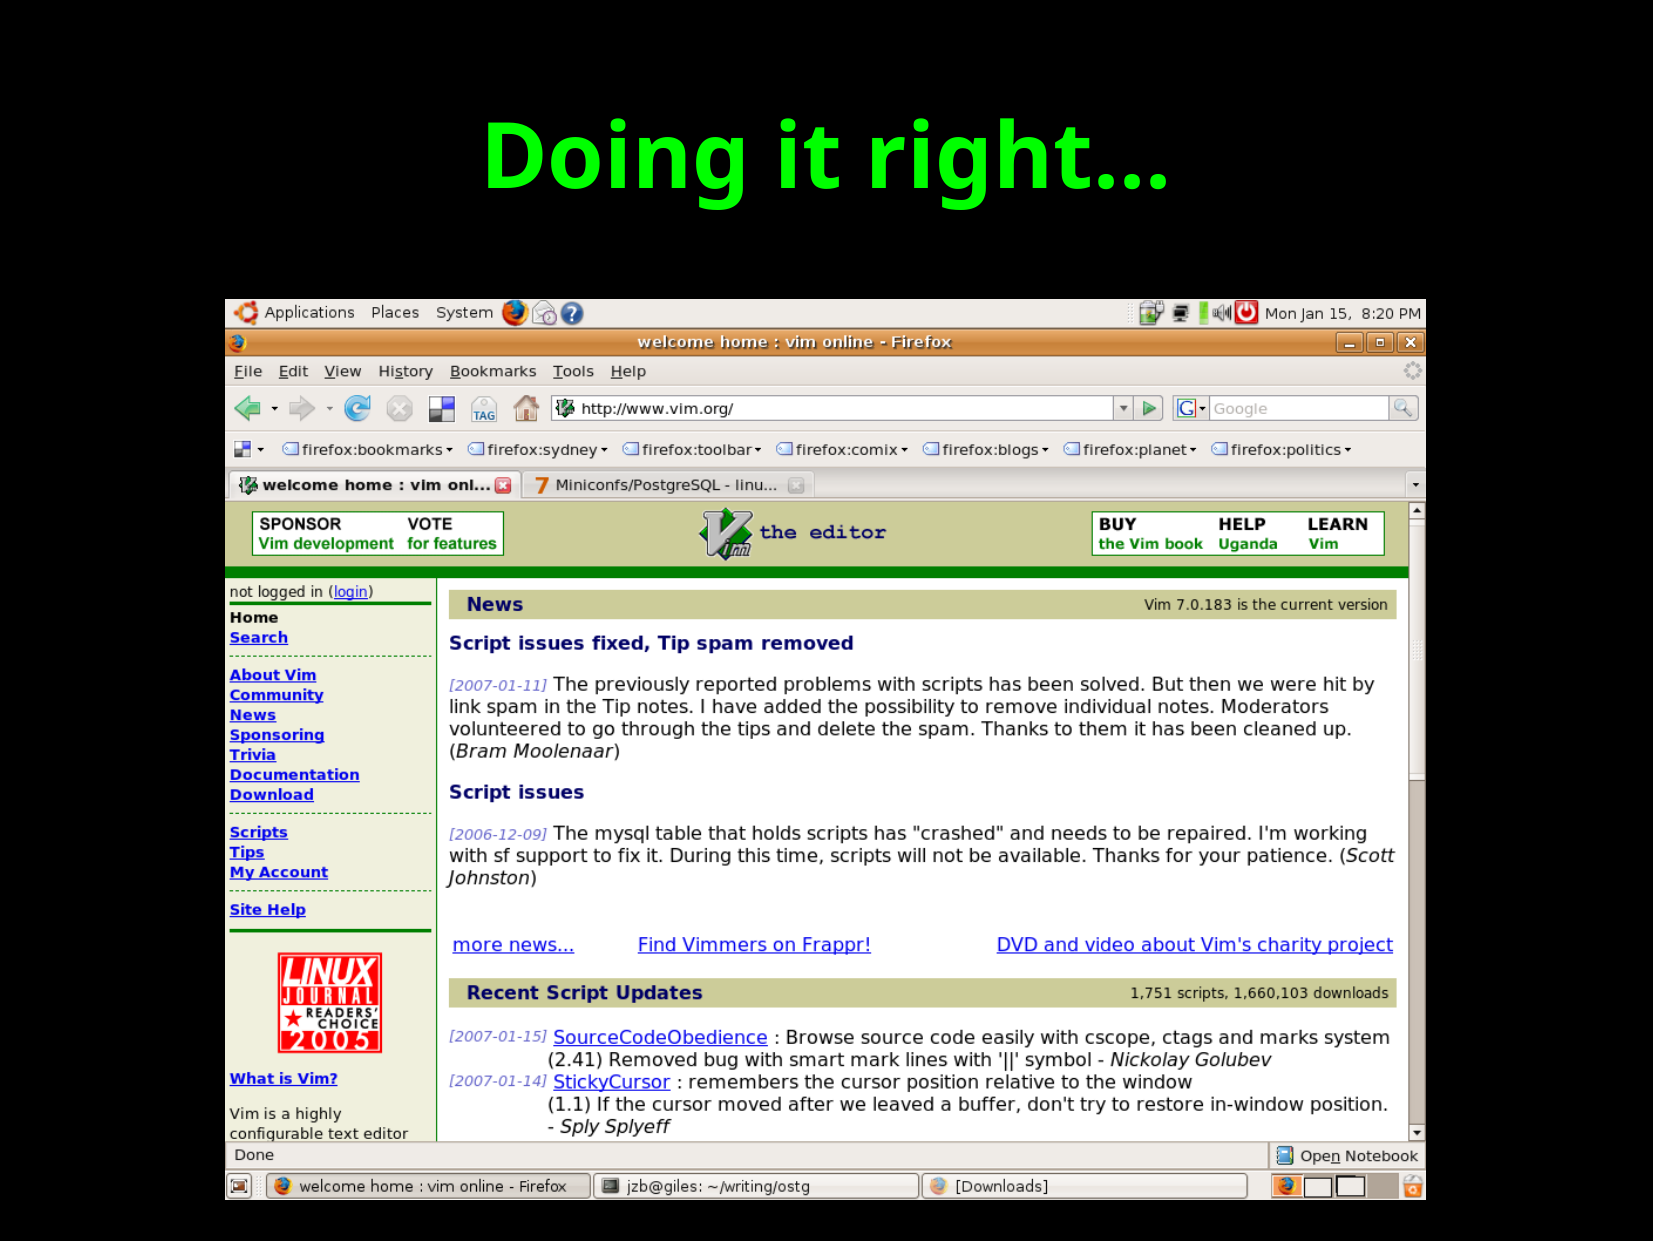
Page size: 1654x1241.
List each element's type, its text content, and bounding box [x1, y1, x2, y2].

title Doing it right... [82, 56, 1571, 250]
picture [225, 299, 1426, 1201]
